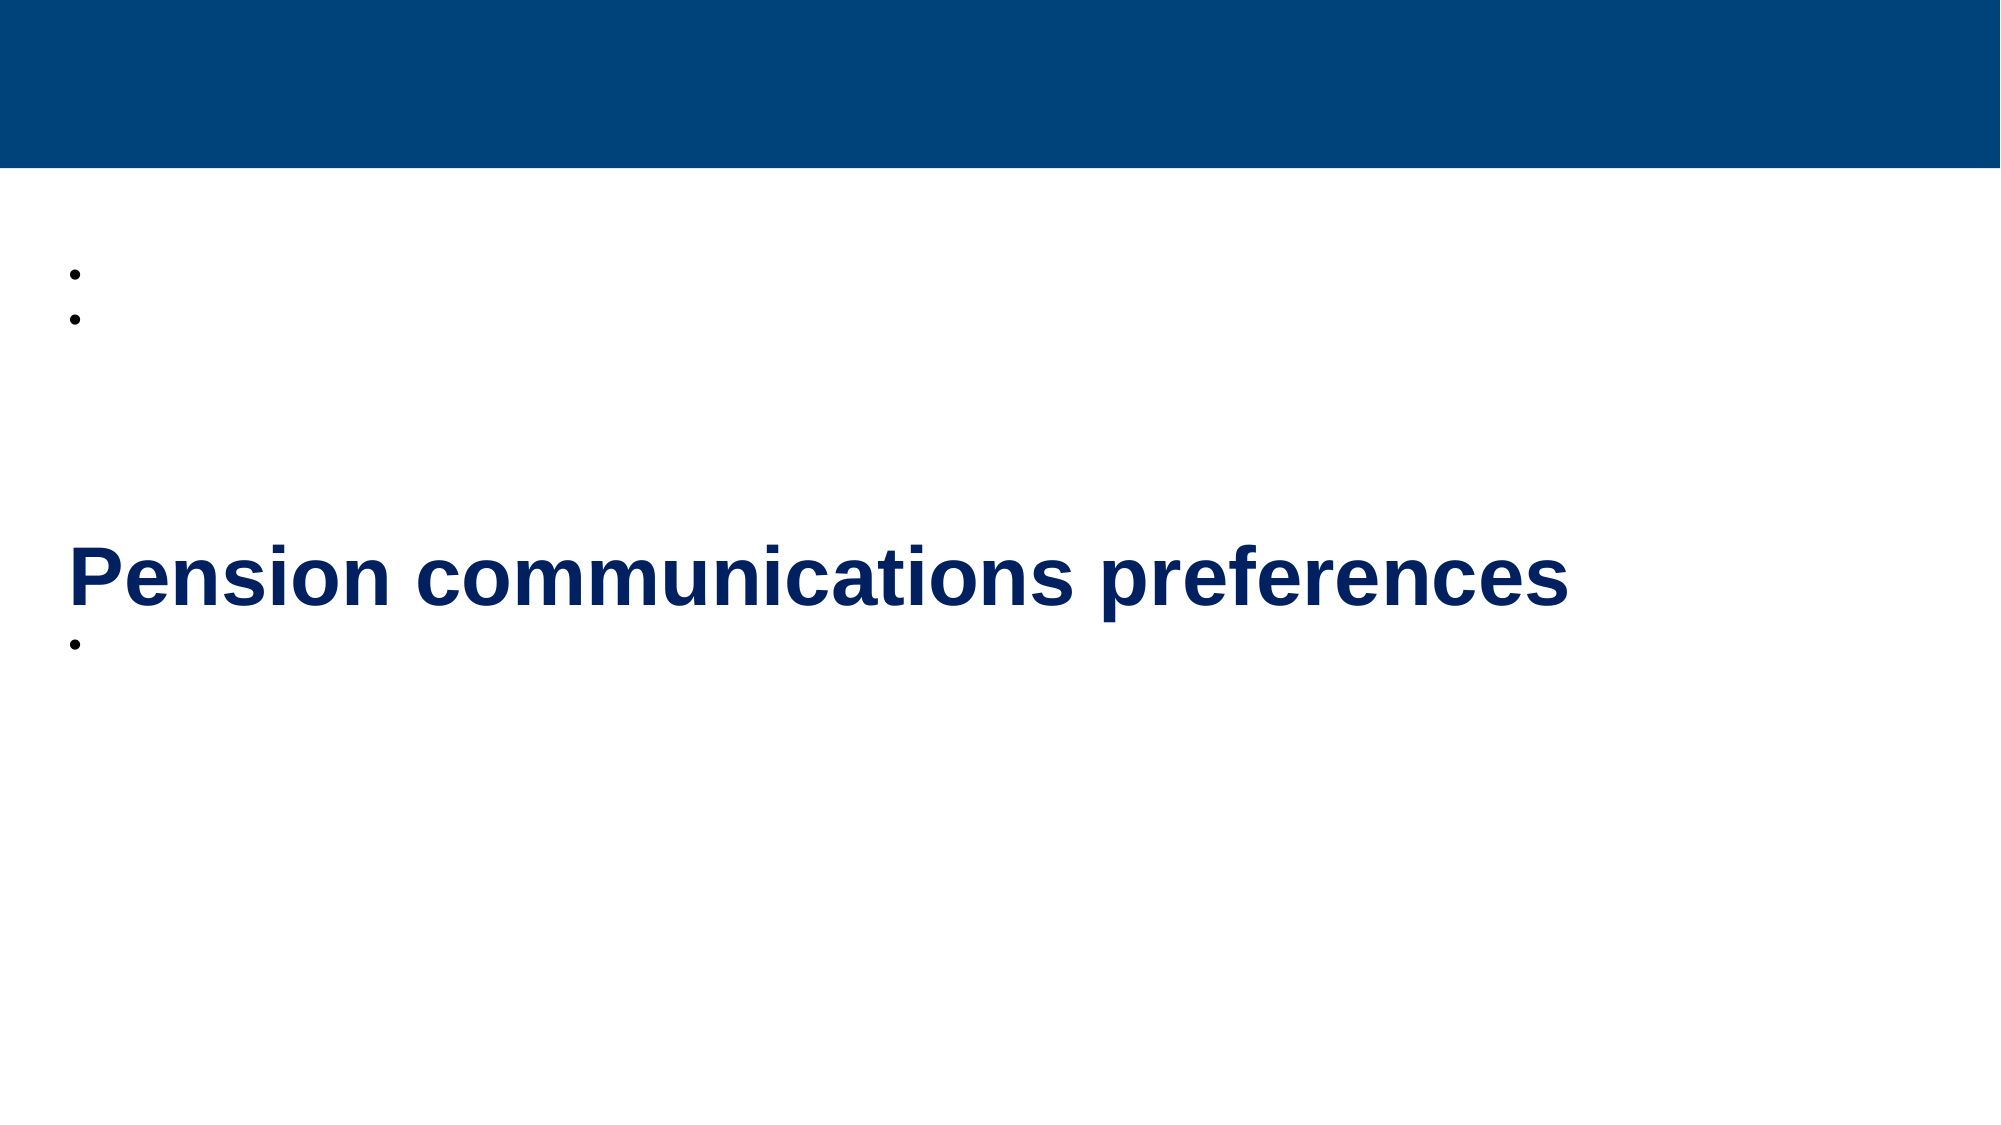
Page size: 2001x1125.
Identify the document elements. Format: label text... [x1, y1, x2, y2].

text_box [0, 0, 2000, 169]
title Pension communications preferences [53, 244, 1922, 679]
